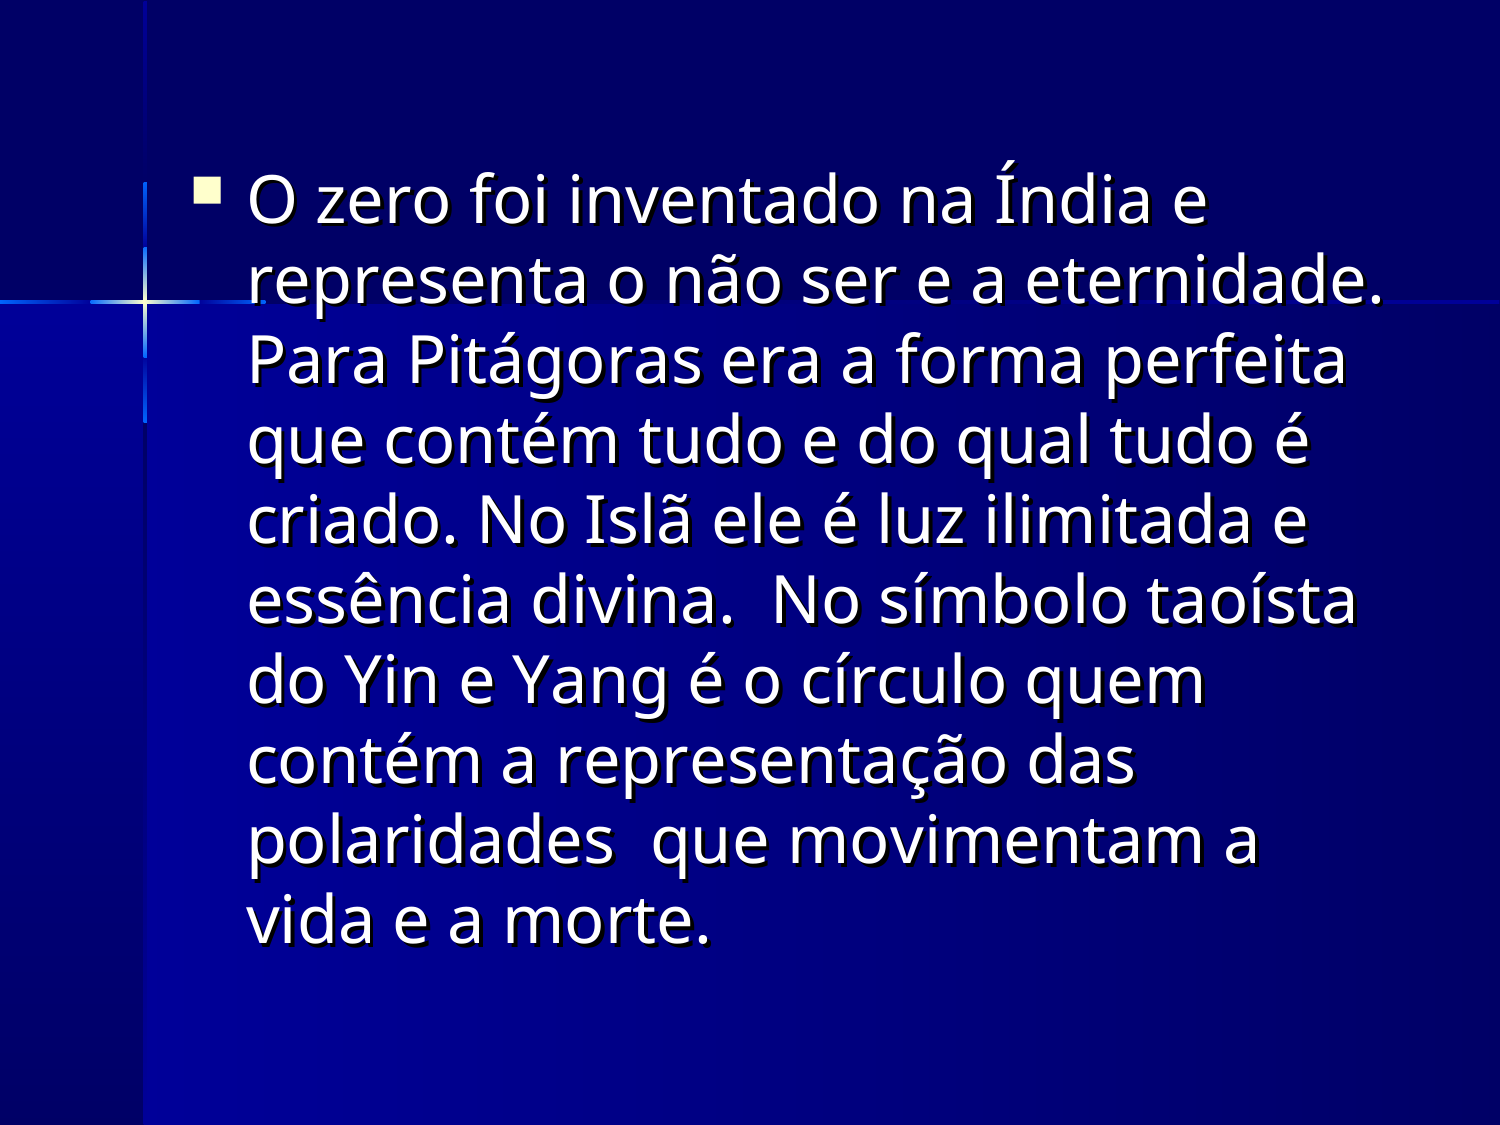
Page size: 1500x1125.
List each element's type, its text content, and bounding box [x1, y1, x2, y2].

list O zero foi inventado na Índia e representa o não ser e a eternidade. Para Pitágoras era a forma perfeita que contém tudo e do qual tudo é criado. No Islã ele é luz ilimitada e essência divina. No símbolo taoísta do Yin e Yang é o círculo quem contém a representação das polaridades que movimentam a vida e a morte. [174, 148, 1413, 1000]
